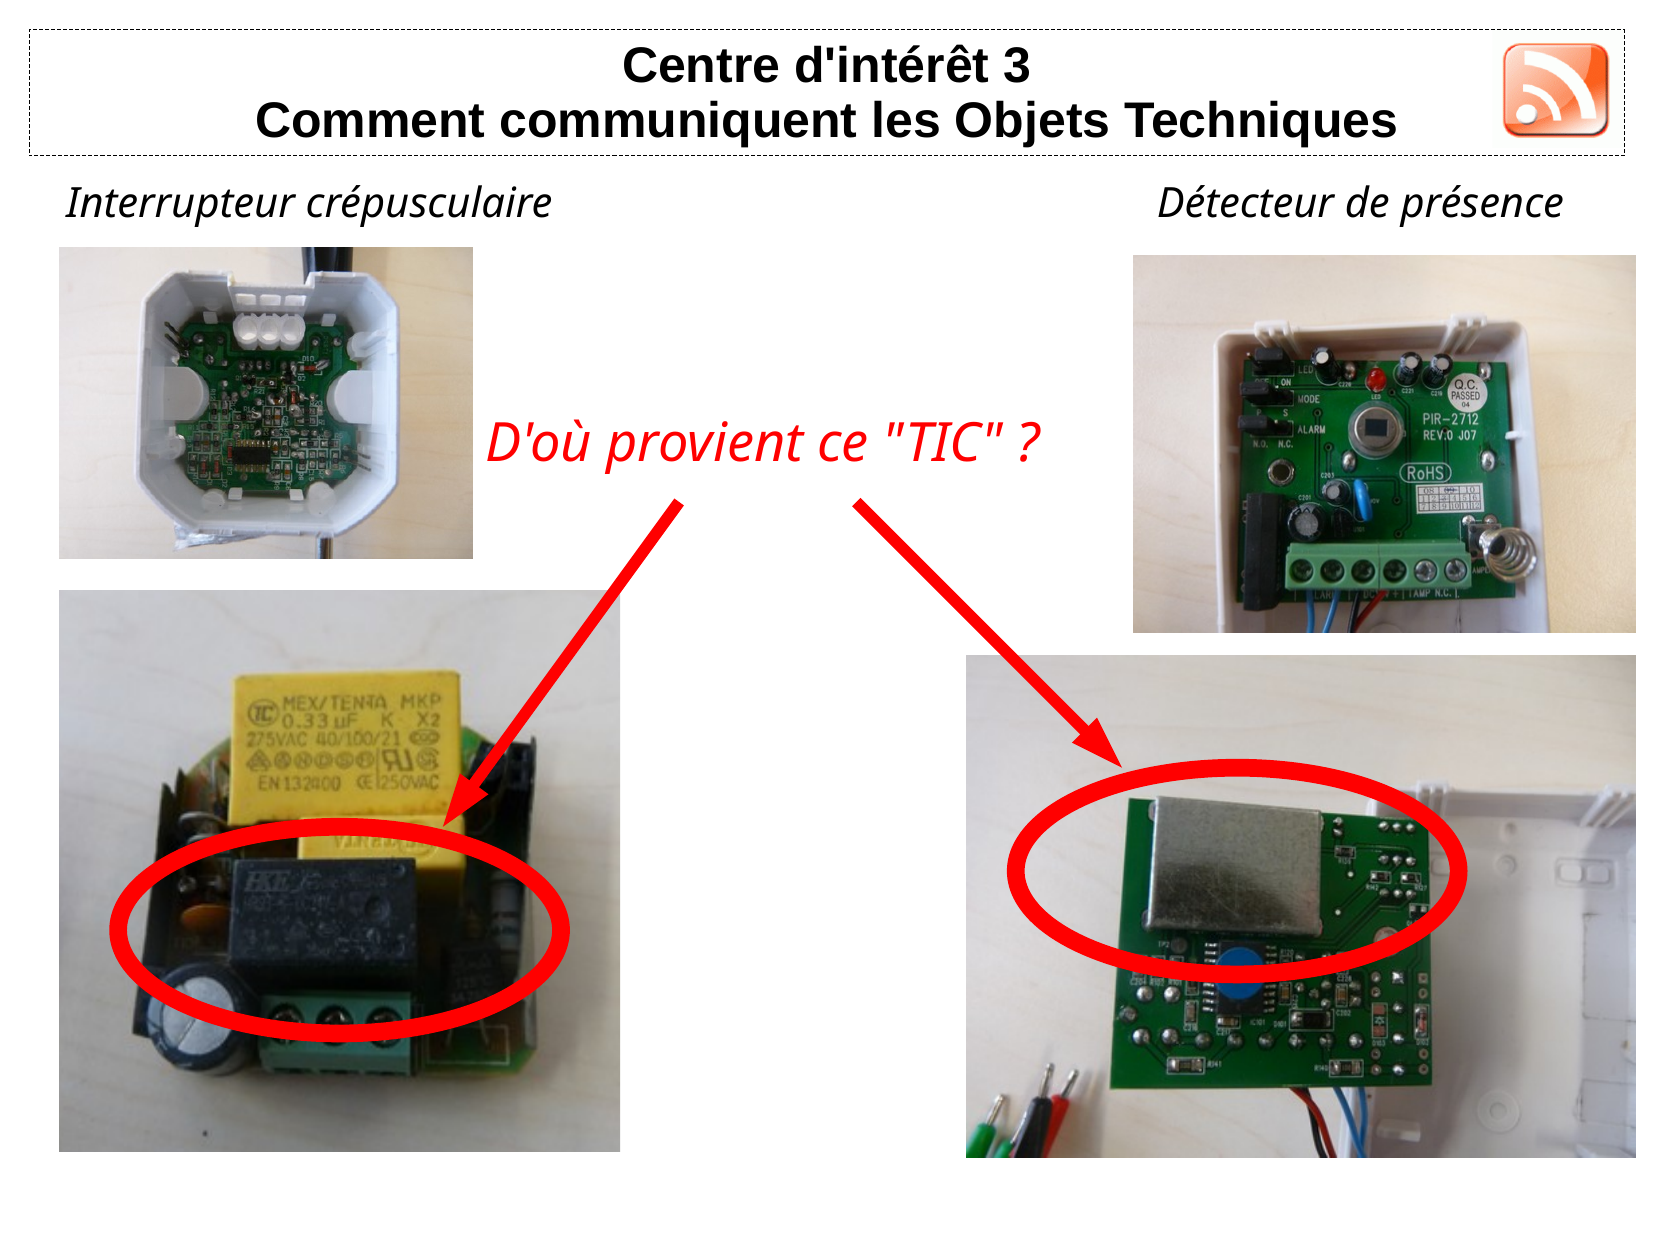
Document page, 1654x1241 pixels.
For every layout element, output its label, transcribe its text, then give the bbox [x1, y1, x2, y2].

picture [59, 247, 473, 559]
picture [966, 655, 1636, 1158]
text_box D'où provient ce "TIC" ? [473, 395, 1133, 487]
text_box Détecteur de présence [1079, 165, 1642, 239]
picture [1133, 255, 1636, 633]
text_box Interrupteur crépusculaire [28, 165, 591, 239]
picture [59, 590, 621, 1152]
text_box Centre d'intérêt 3 Comment communiquent les Objets Techniques [29, 29, 1625, 156]
